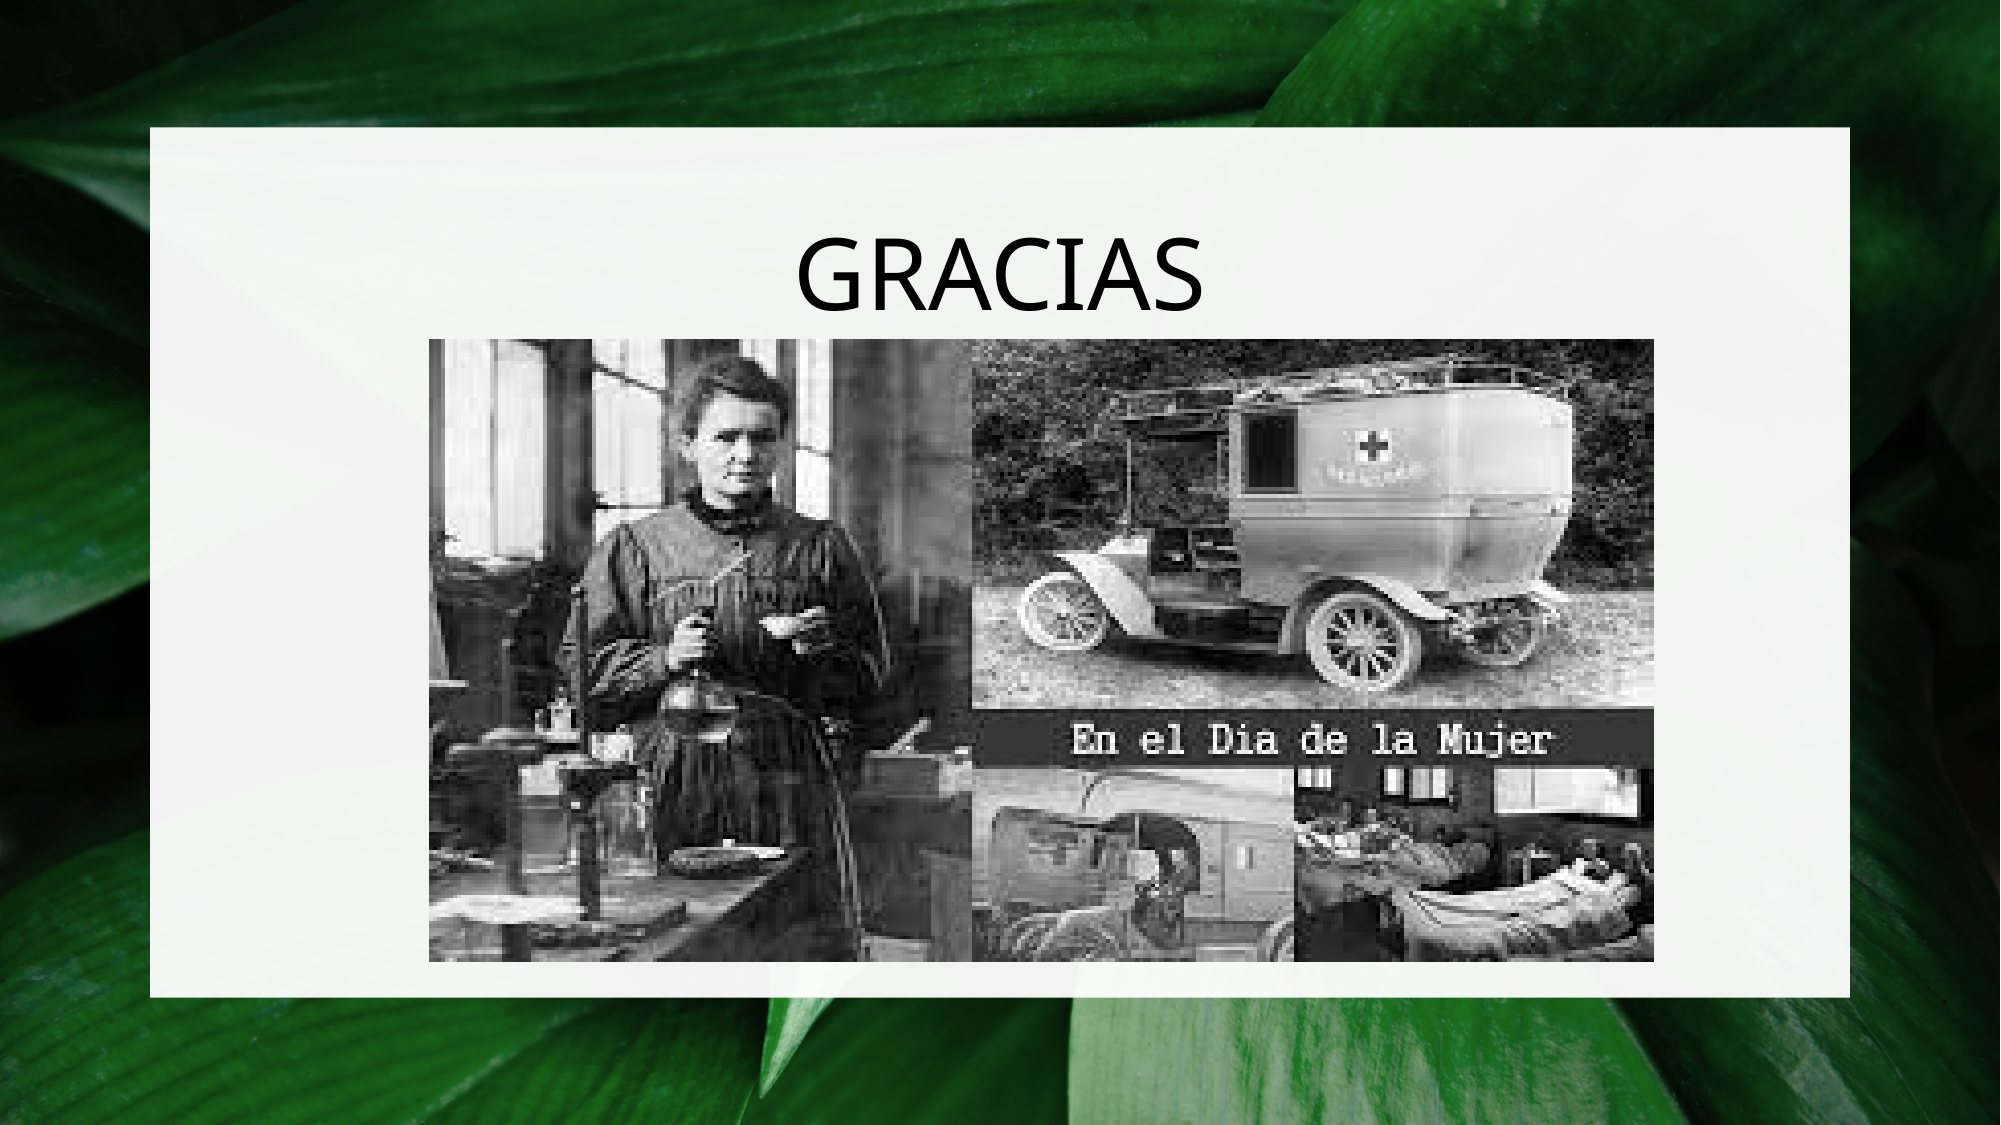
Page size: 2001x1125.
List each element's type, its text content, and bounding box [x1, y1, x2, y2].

title GRACIAS [265, 163, 1735, 340]
picture [429, 339, 1987, 1112]
